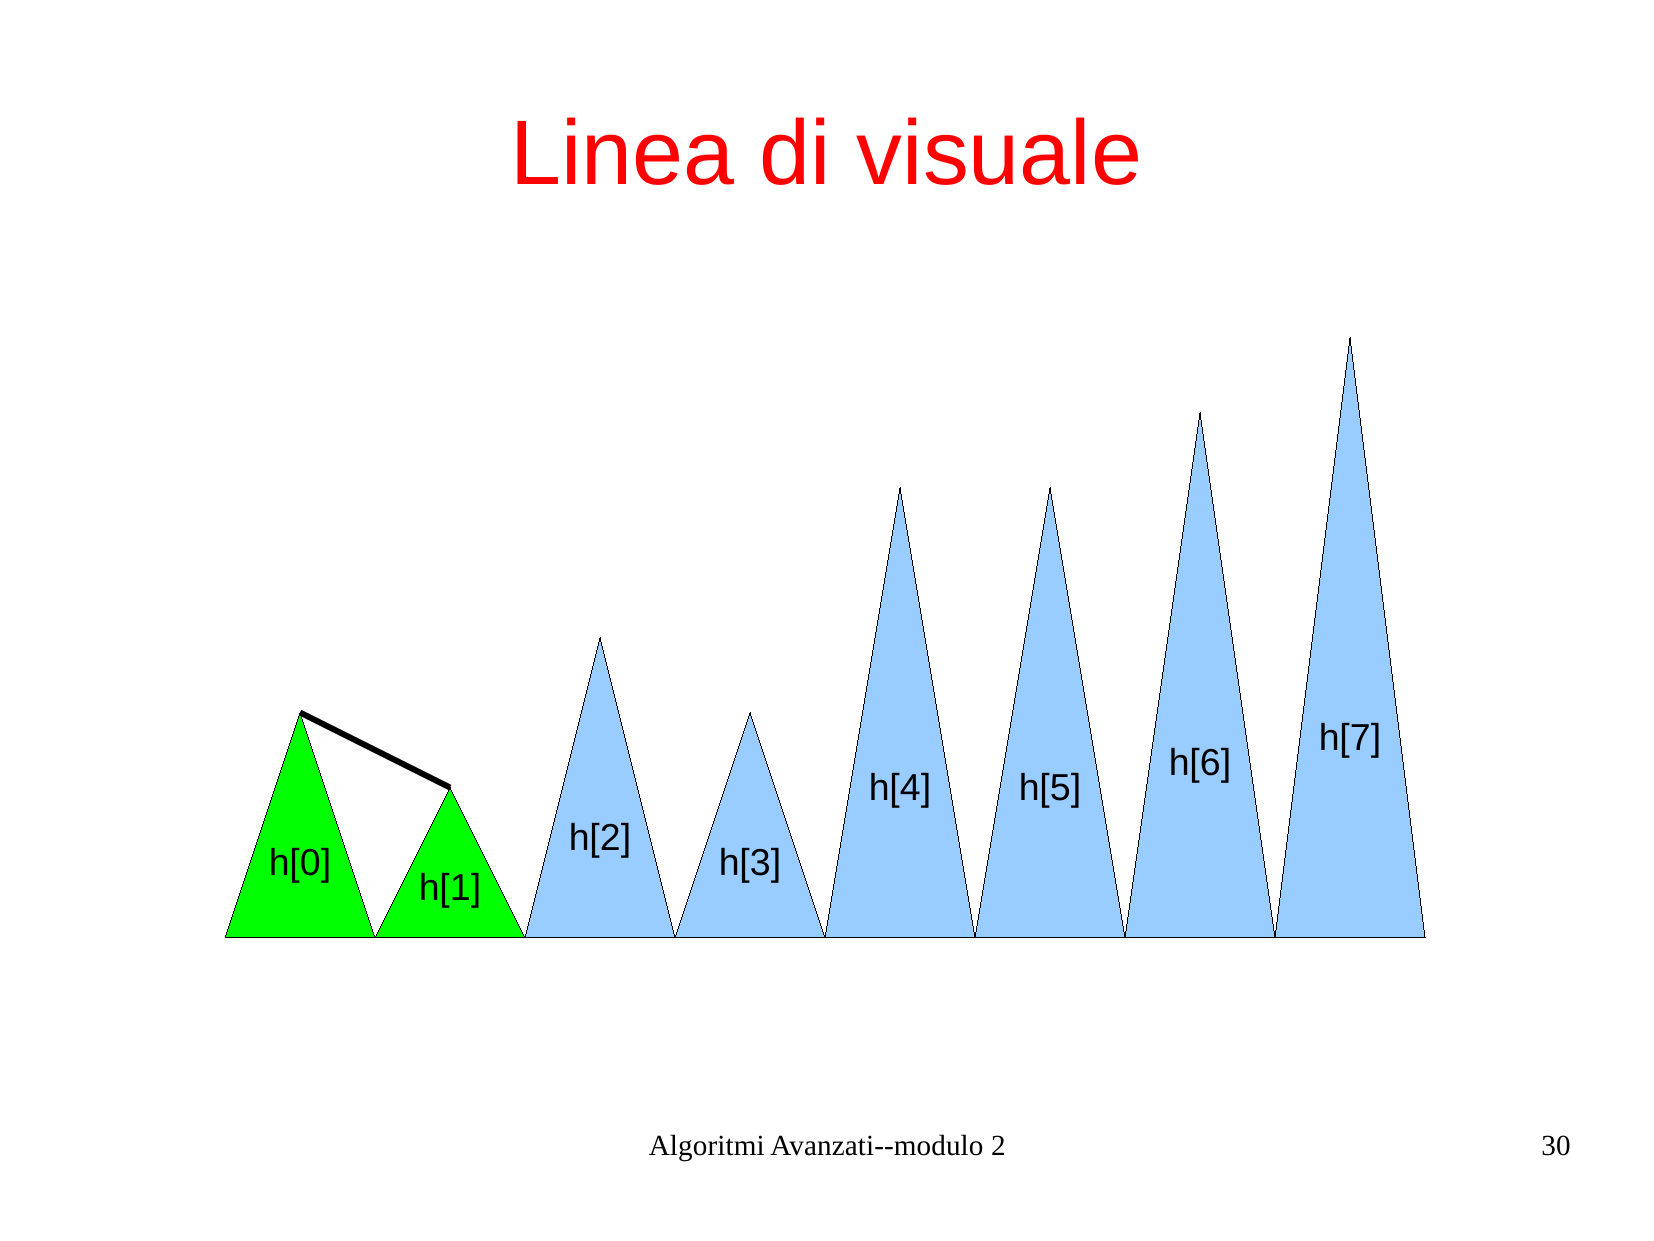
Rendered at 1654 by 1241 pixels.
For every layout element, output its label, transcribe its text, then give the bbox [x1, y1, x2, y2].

text_box h[6] [1125, 412, 1275, 938]
text_box h[3] [675, 712, 825, 938]
text_box h[1] [375, 788, 526, 938]
title Linea di visuale [82, 49, 1571, 257]
text_box h[7] [1275, 337, 1426, 938]
text_box h[2] [525, 637, 675, 938]
text_box h[4] [825, 487, 975, 938]
text_box h[0] [225, 716, 376, 938]
text_box h[5] [975, 487, 1125, 938]
